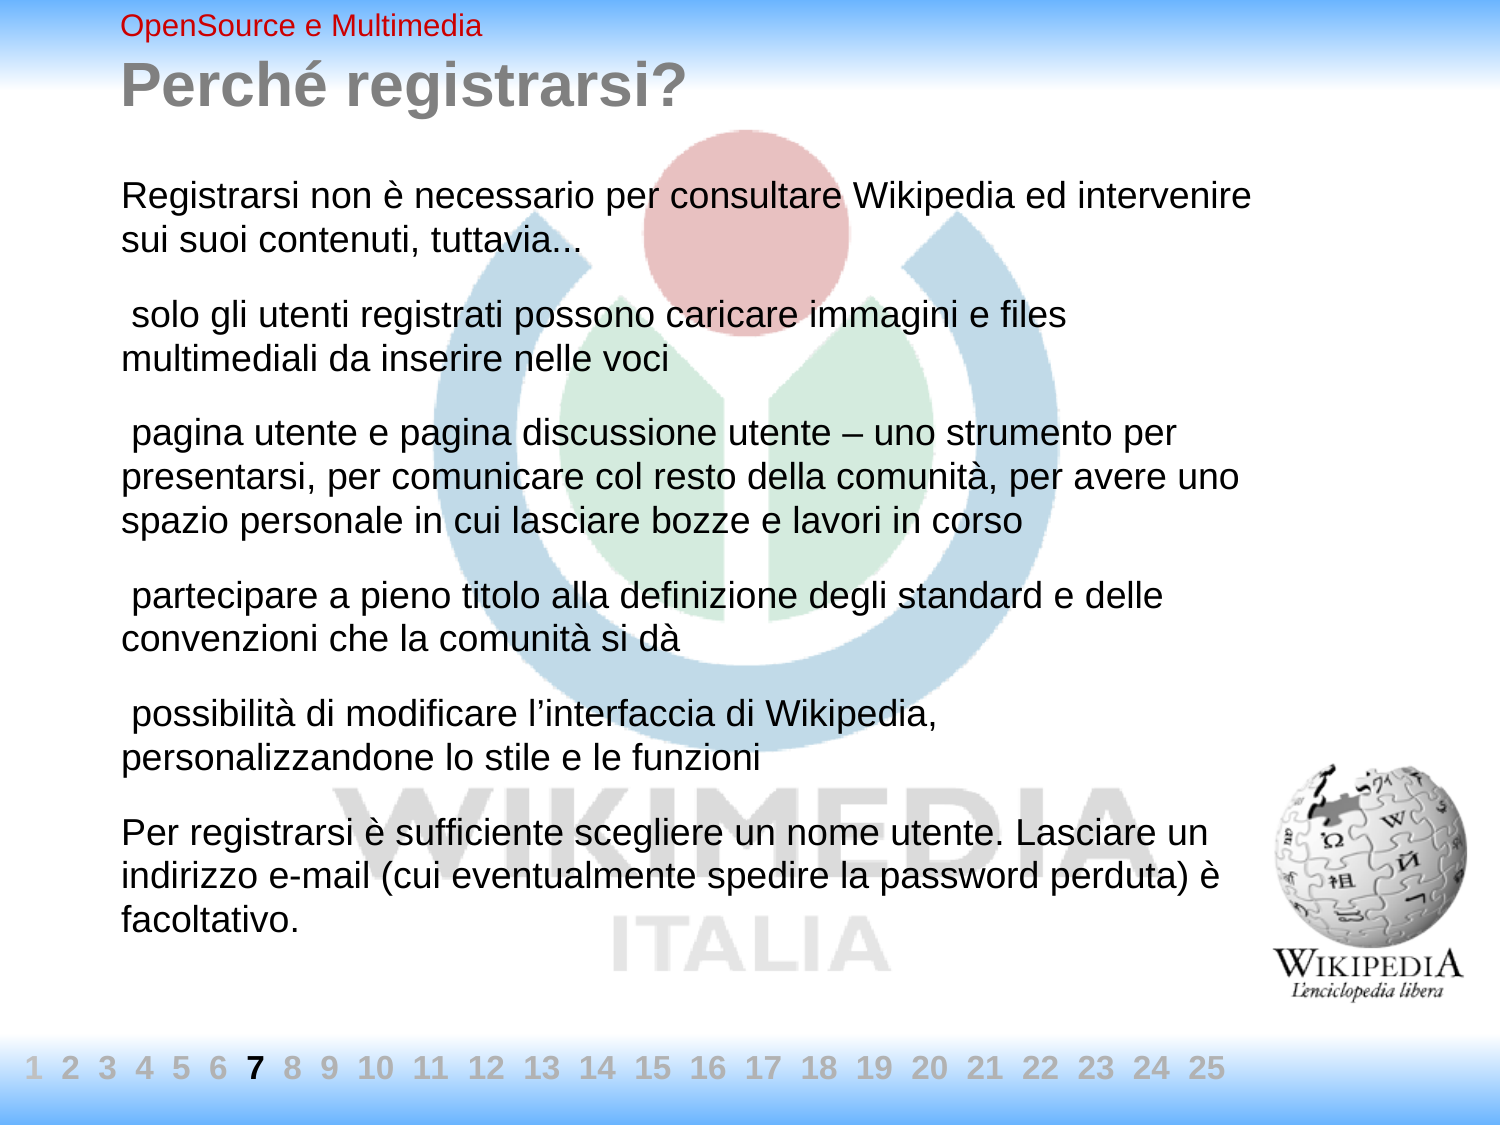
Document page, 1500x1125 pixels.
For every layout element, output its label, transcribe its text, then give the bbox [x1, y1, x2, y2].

text_box 1 2 3 4 5 6 7 8 9 10 11 12 13 14 15 16 17 18 19 20 21 22 23 24 25 [24, 1049, 1267, 1087]
text_box [0, 1034, 1500, 1125]
chart [1265, 762, 1477, 1005]
picture [75, 91, 1426, 1034]
text_box Registrarsi non è necessario per consultare Wikipedia ed intervenire sui suoi contenuti, tuttavia... solo gli utenti registrati possono caricare immagini e files multimediali da inserire nelle voci pagina utente e pagina discussione utente – uno strumento per presentarsi, per comunicare col resto della comunità, per avere uno spazio personale in cui lasciare bozze e lavori in corso partecipare a pieno titolo alla definizione degli standard e delle convenzioni che la comunità si dà possibilità di modificare l’interfaccia di Wikipedia, personalizzandone lo stile e le funzioni Per registrarsi è sufficiente scegliere un nome utente. Lasciare un indirizzo e-mail (cui eventualmente spedire la password perduta) è facoltativo. [106, 165, 1270, 949]
text_box OpenSource e Multimedia [120, 7, 1479, 43]
text_box Perché registrarsi? [120, 50, 1479, 120]
text_box [0, 0, 1500, 91]
